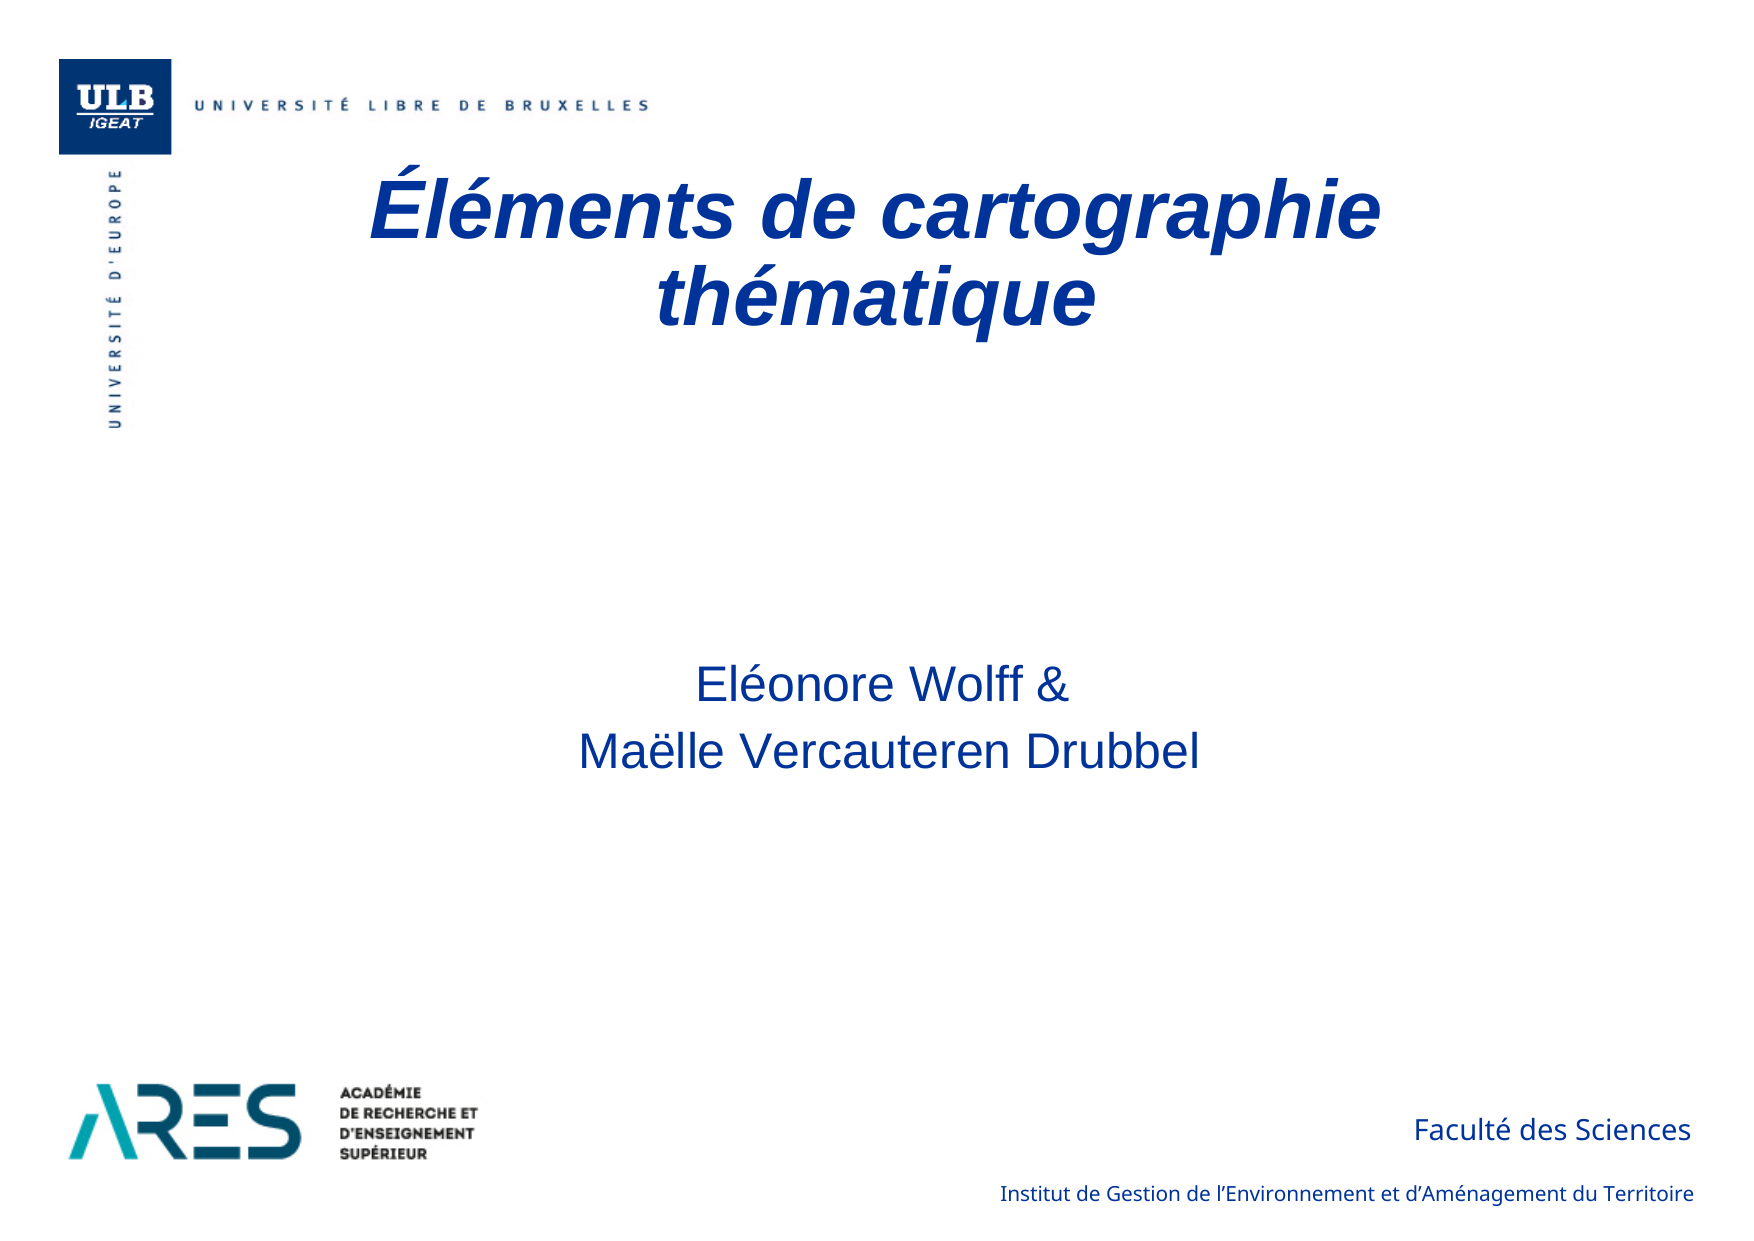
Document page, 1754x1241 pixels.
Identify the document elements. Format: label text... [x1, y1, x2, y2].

list Eléonore Wolff & Maëlle Vercauteren Drubbel [239, 660, 1434, 812]
text_box Faculté des Sciences [1398, 1101, 1707, 1156]
text_box Institut de Gestion de l’Environnement et d’Aménagement du Territoire [985, 1171, 1715, 1216]
picture [0, 59, 1695, 1235]
title Éléments de cartographie thématique [140, 138, 1613, 374]
